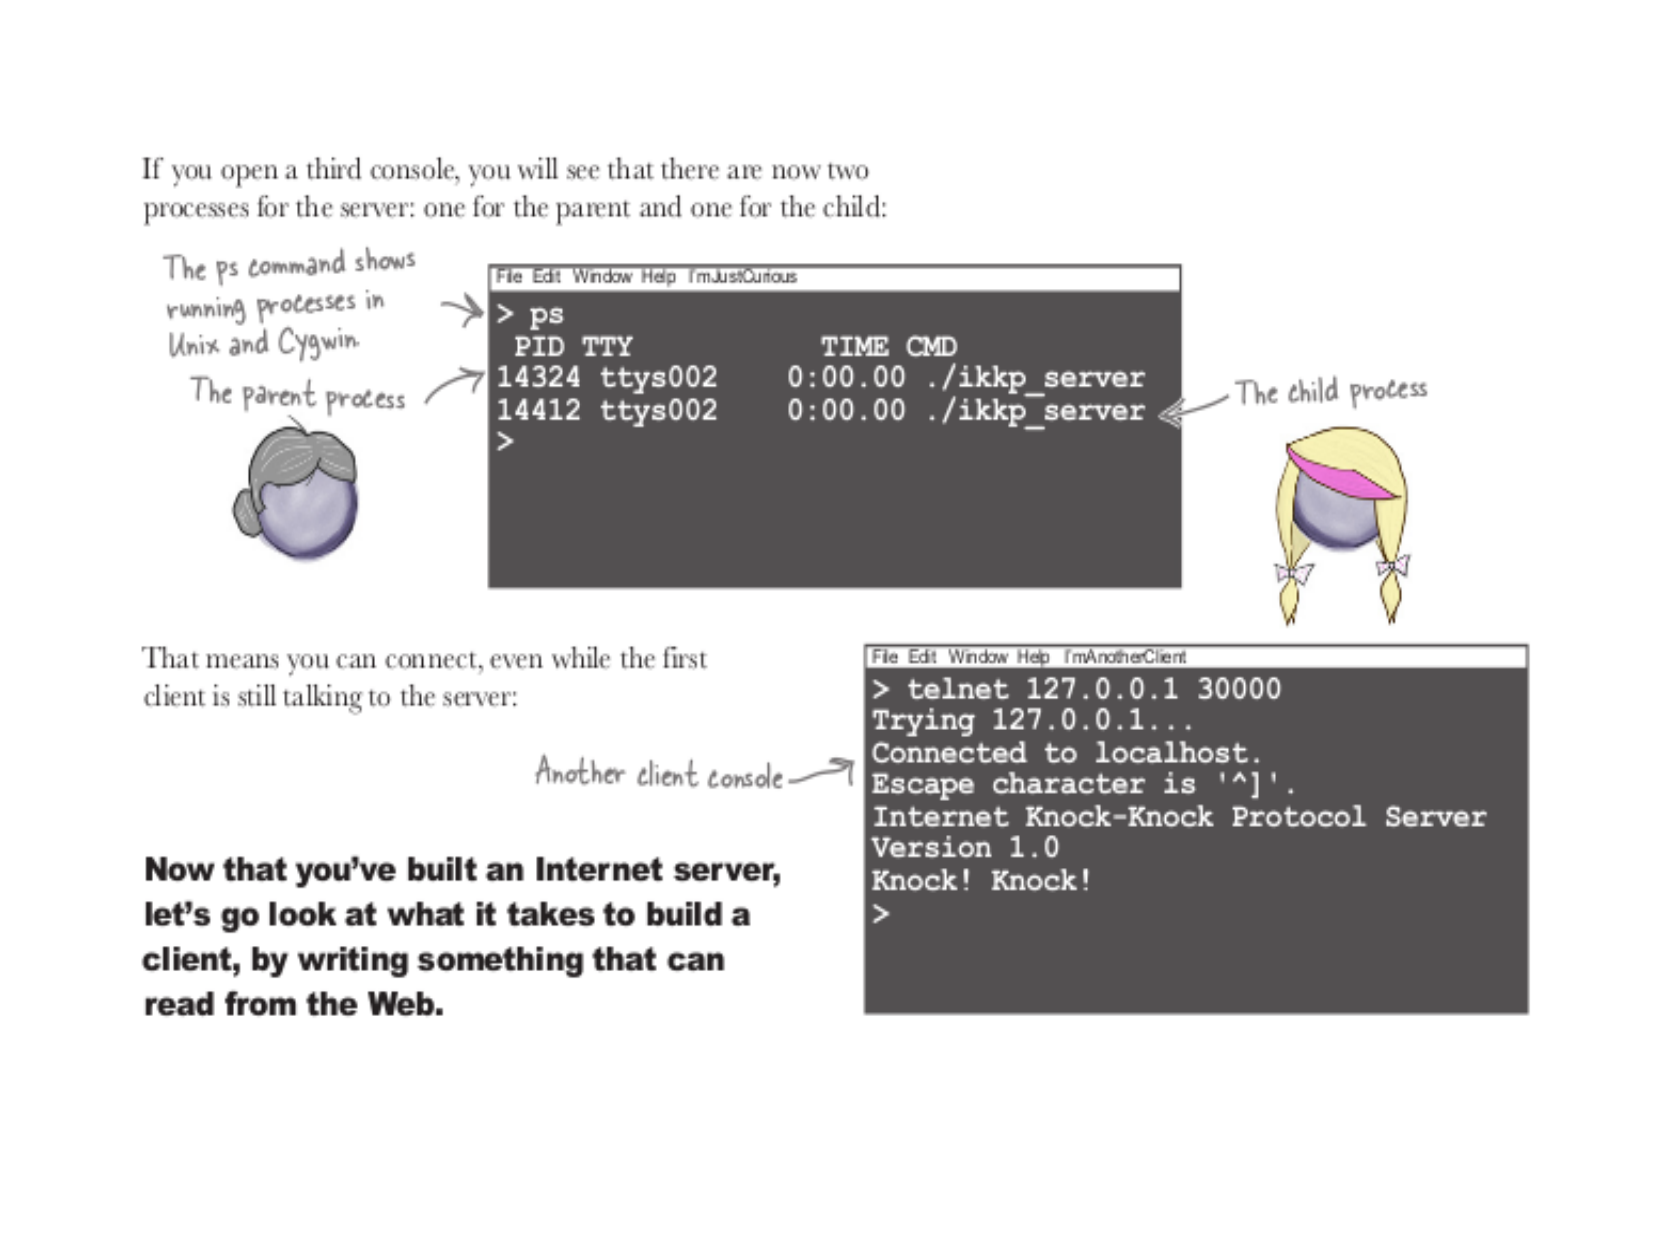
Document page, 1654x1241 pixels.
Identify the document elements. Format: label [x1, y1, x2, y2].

picture [106, 118, 1560, 1075]
